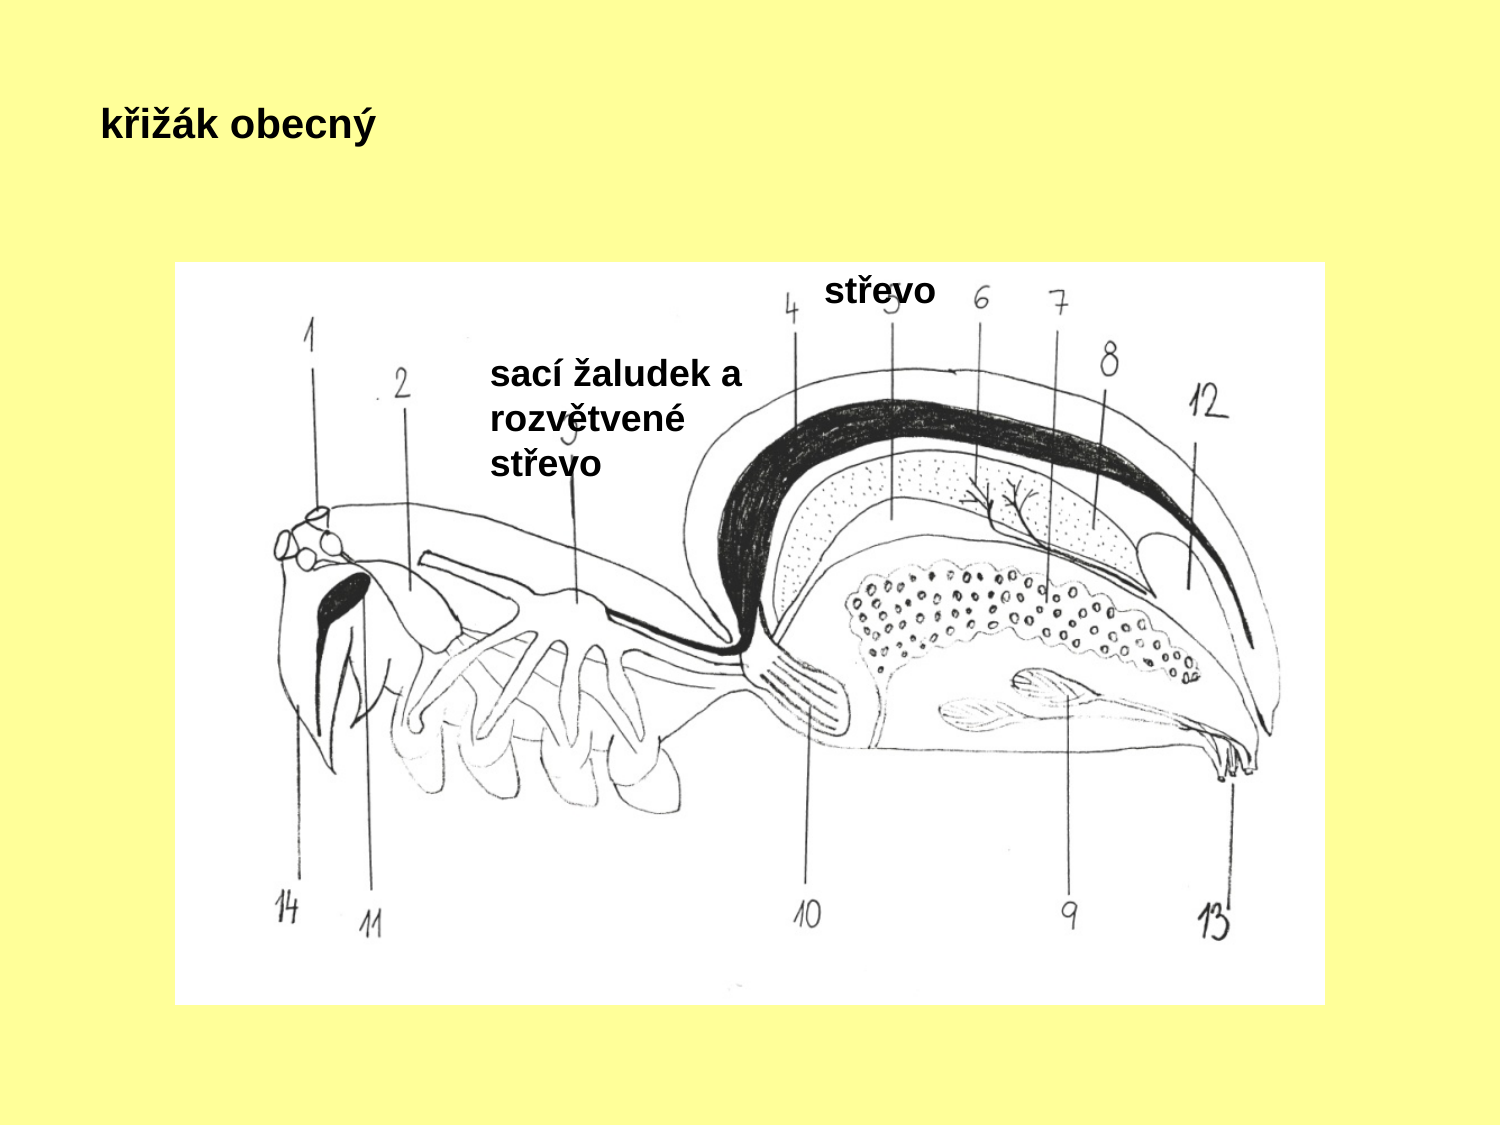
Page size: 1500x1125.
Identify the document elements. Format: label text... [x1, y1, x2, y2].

text_box střevo [809, 258, 1021, 319]
picture [175, 262, 1325, 1005]
text_box sací žaludek a rozvětvené střevo [474, 341, 758, 492]
text_box křižák obecný [85, 89, 391, 155]
